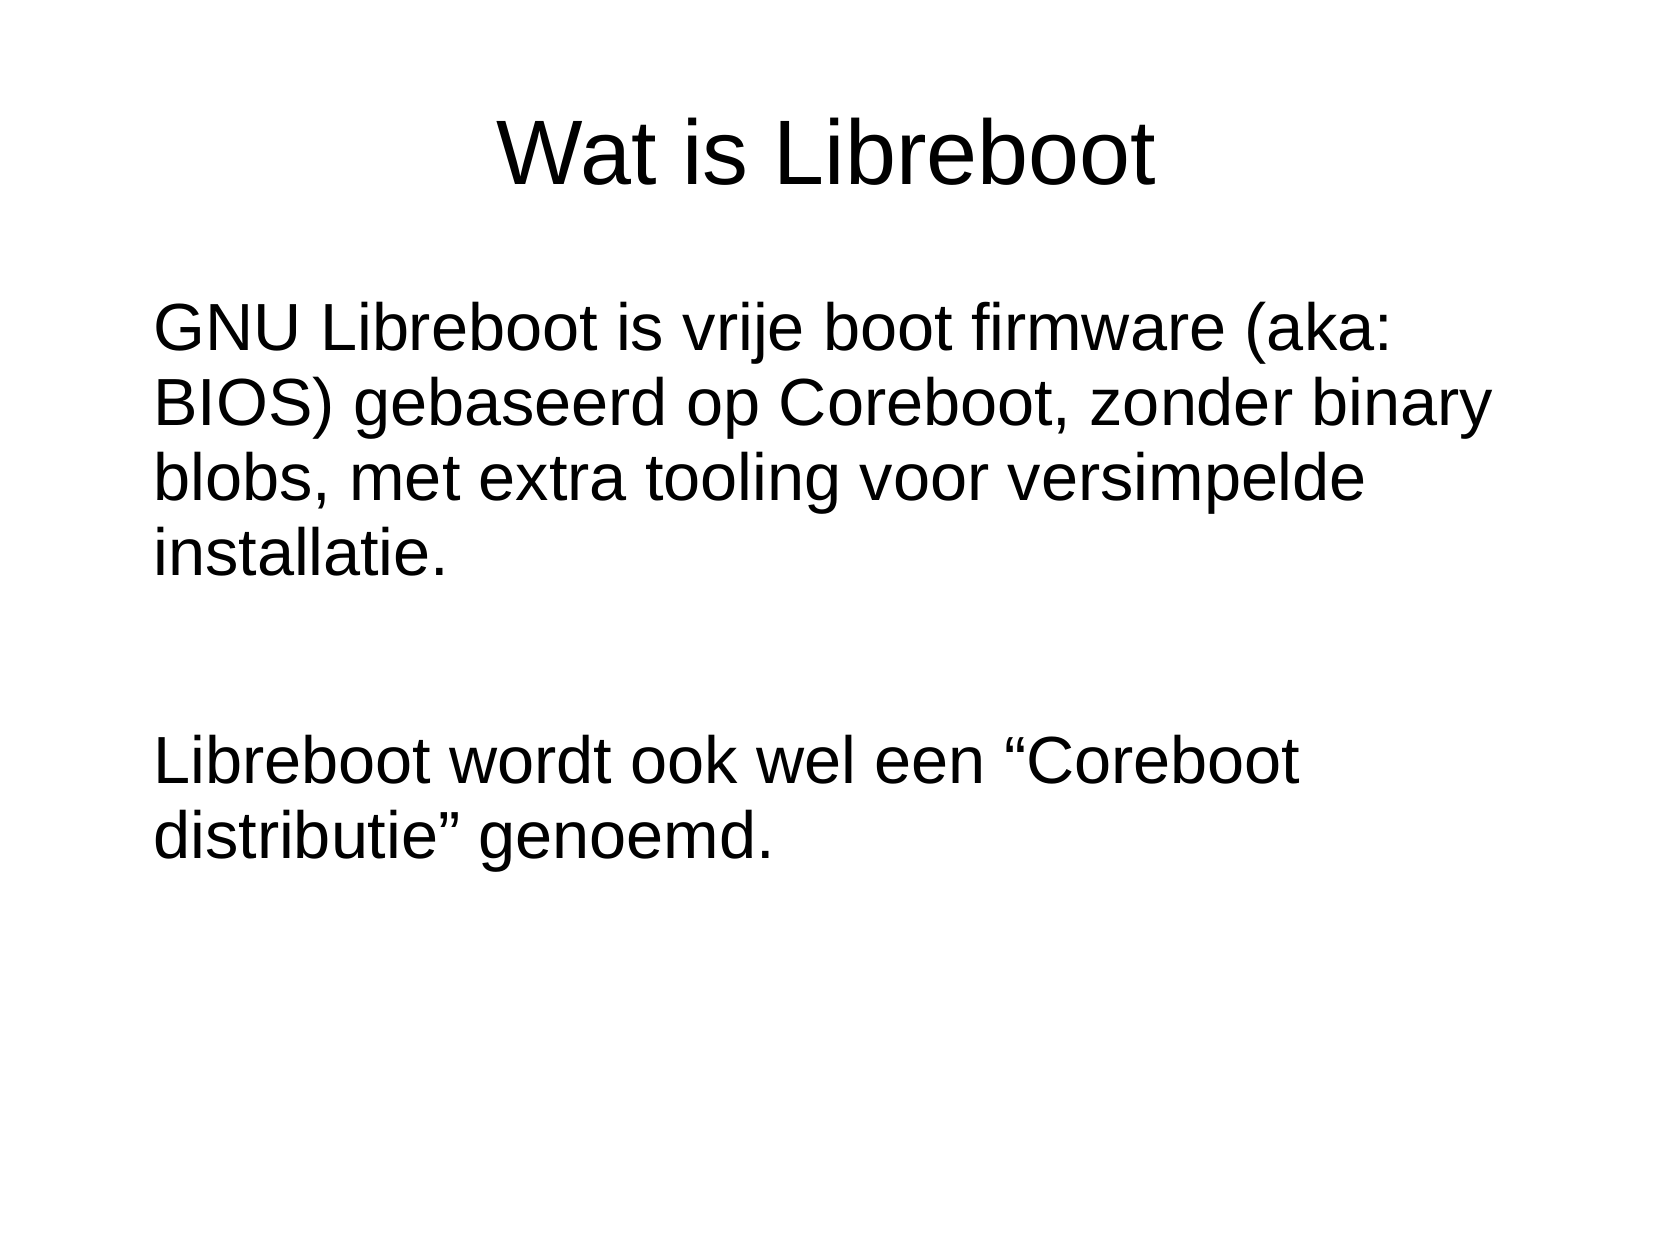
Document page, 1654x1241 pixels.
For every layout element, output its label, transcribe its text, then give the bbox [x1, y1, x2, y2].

list GNU Libreboot is vrije boot firmware (aka: BIOS) gebaseerd op Coreboot, zonder binary blobs, met extra tooling voor versimpelde installatie. Libreboot wordt ook wel een “Coreboot distributie” genoemd. [82, 290, 1571, 1010]
title Wat is Libreboot [82, 49, 1571, 257]
